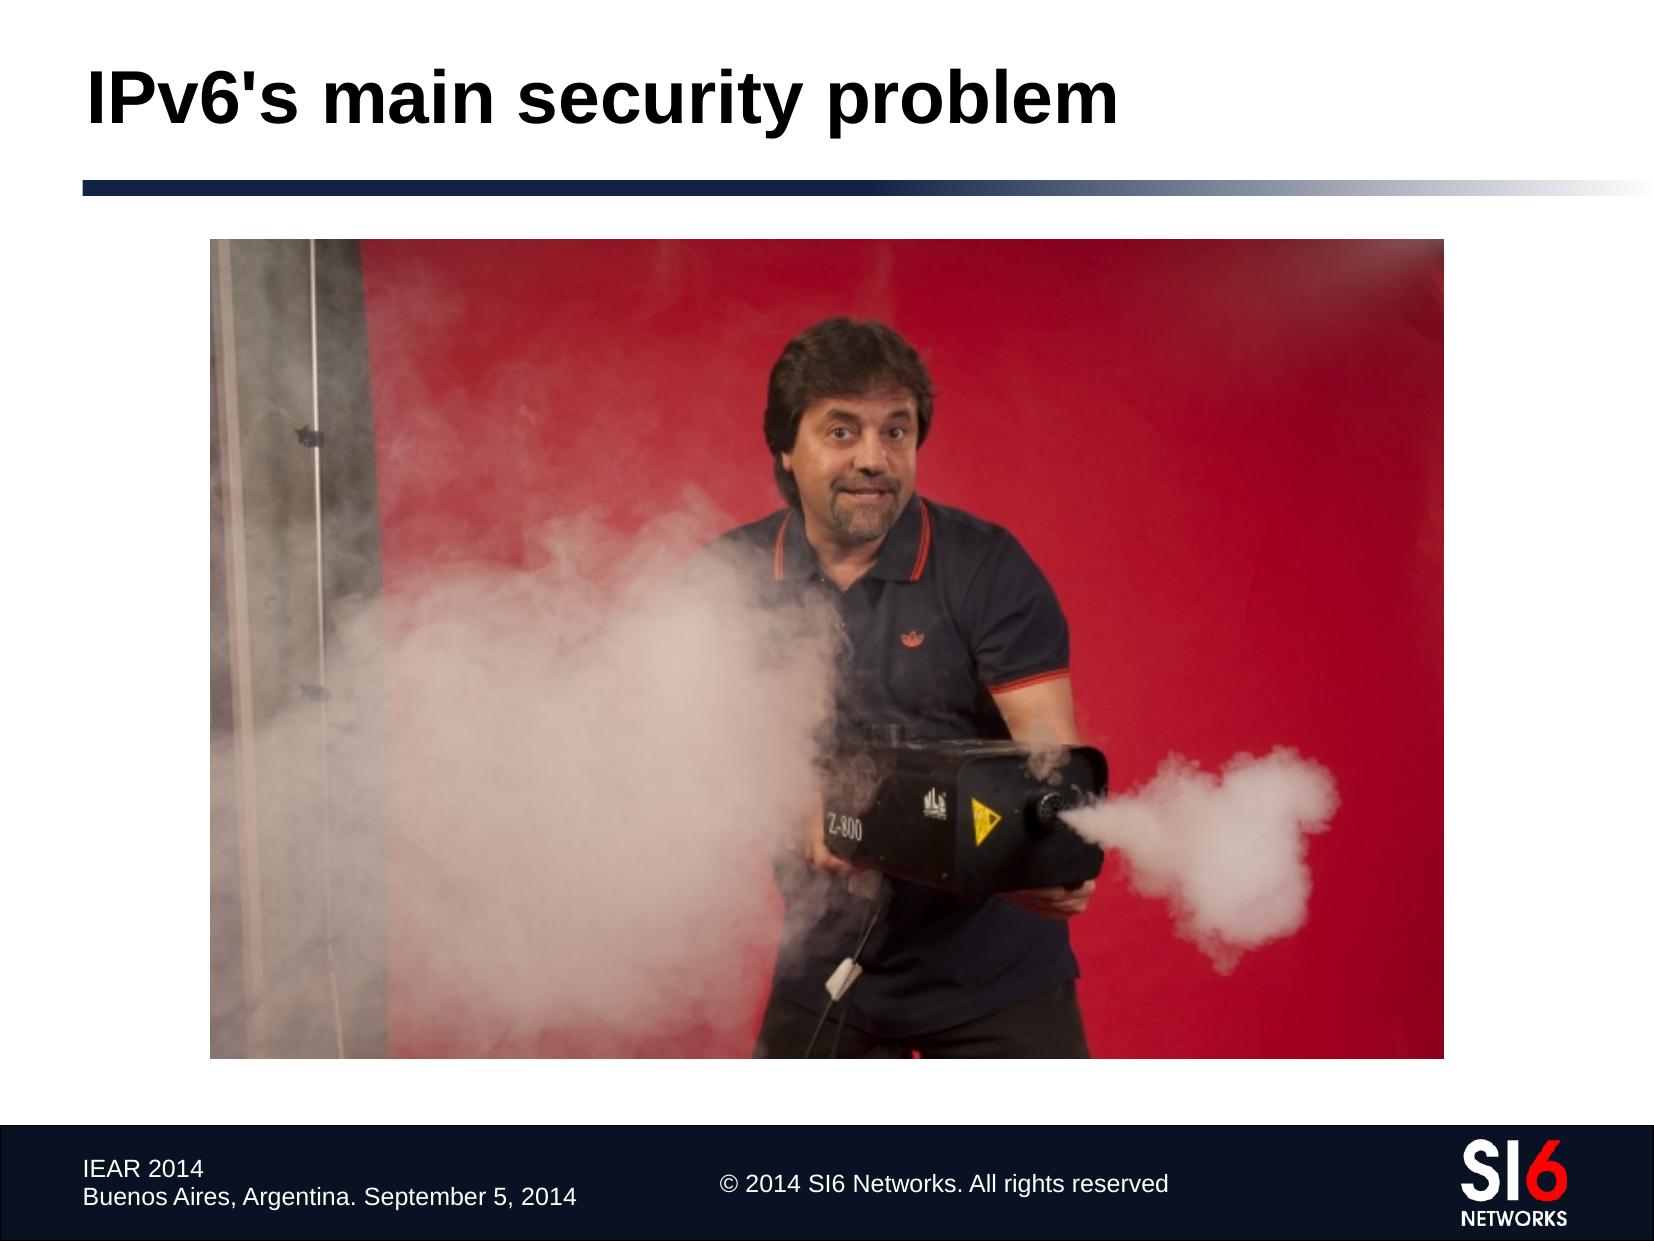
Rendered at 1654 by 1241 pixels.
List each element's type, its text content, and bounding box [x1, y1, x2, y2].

picture [1461, 1139, 1567, 1226]
picture [210, 239, 1444, 1059]
title IPv6's main security problem [86, 30, 1576, 166]
